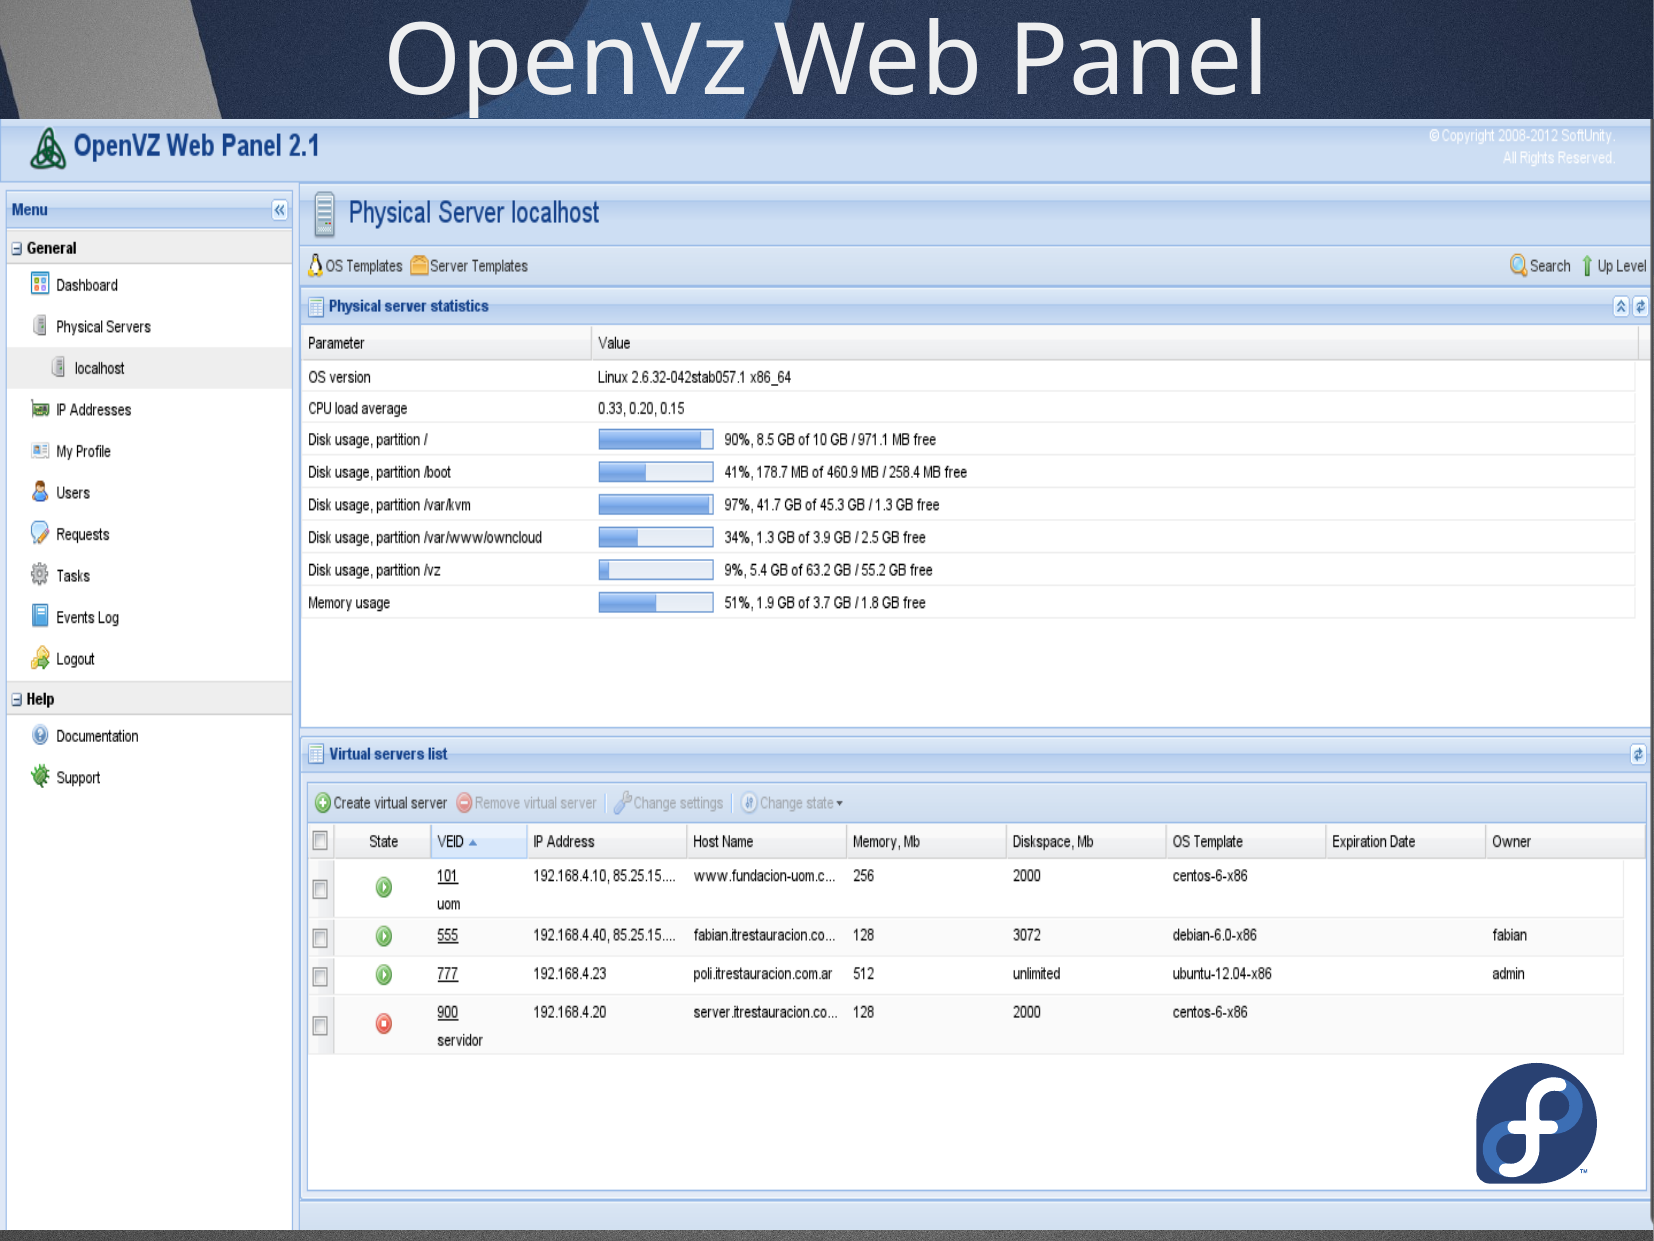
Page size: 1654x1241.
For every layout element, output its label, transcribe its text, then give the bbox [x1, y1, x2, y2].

text_box OpenVz Web Panel [88, 0, 1565, 119]
picture [0, 0, 1654, 1241]
